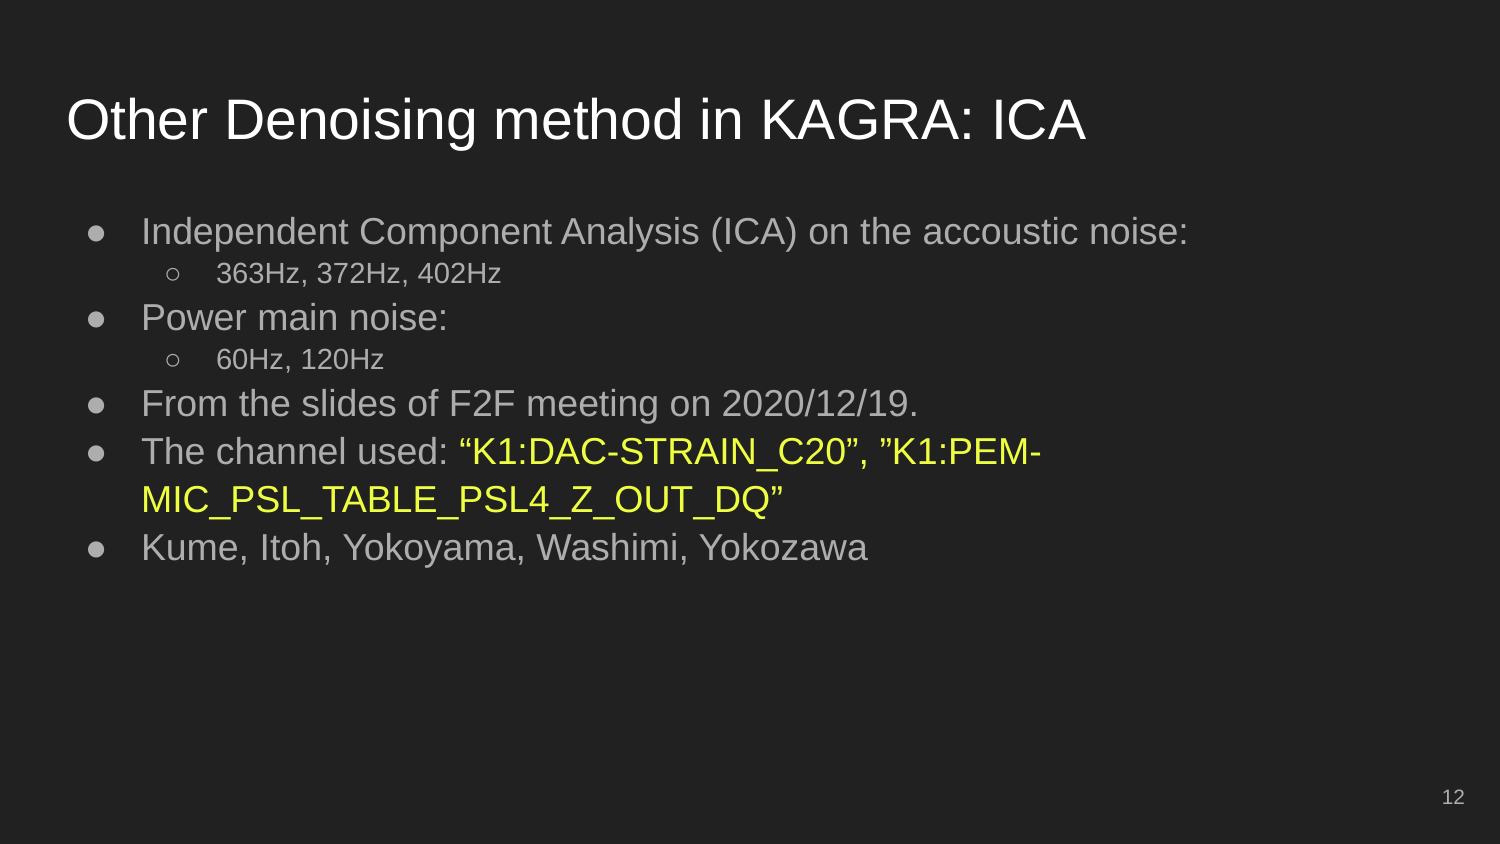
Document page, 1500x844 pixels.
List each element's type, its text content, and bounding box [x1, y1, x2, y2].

title Other Denoising method in KAGRA: ICA [51, 72, 1449, 167]
list Independent Component Analysis (ICA) on the accoustic noise: 363Hz, 372Hz, 402Hz Power main noise: 60Hz, 120Hz From the slides of F2F meeting on 2020/12/19. The channel used: “K1:DAC-STRAIN_C20”, ”K1:PEM-MIC_PSL_TABLE_PSL4_Z_OUT_DQ” Kume, Itoh, Yokoyama, Washimi, Yokozawa [51, 189, 1449, 750]
slide_number <number> [1389, 764, 1480, 830]
